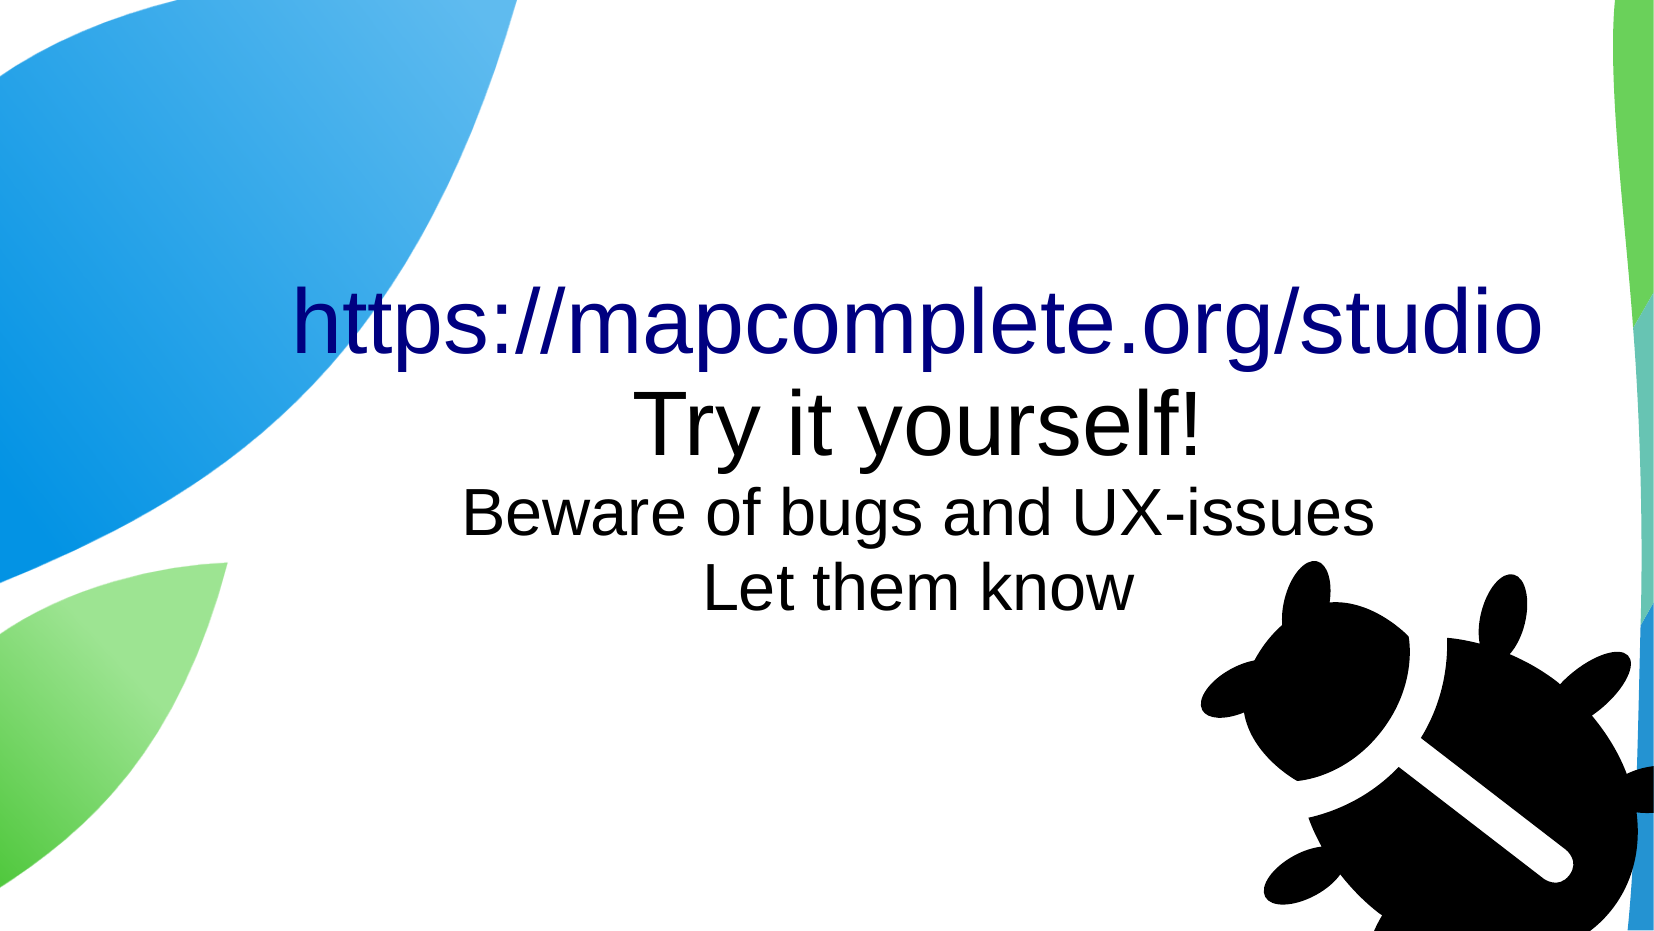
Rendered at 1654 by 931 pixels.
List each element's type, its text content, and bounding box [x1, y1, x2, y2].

picture [1087, 435, 1654, 931]
title https://mapcomplete.org/studio Try it yourself! Beware of bugs and UX-issues Let them know [150, 270, 1654, 625]
picture [0, 0, 517, 891]
